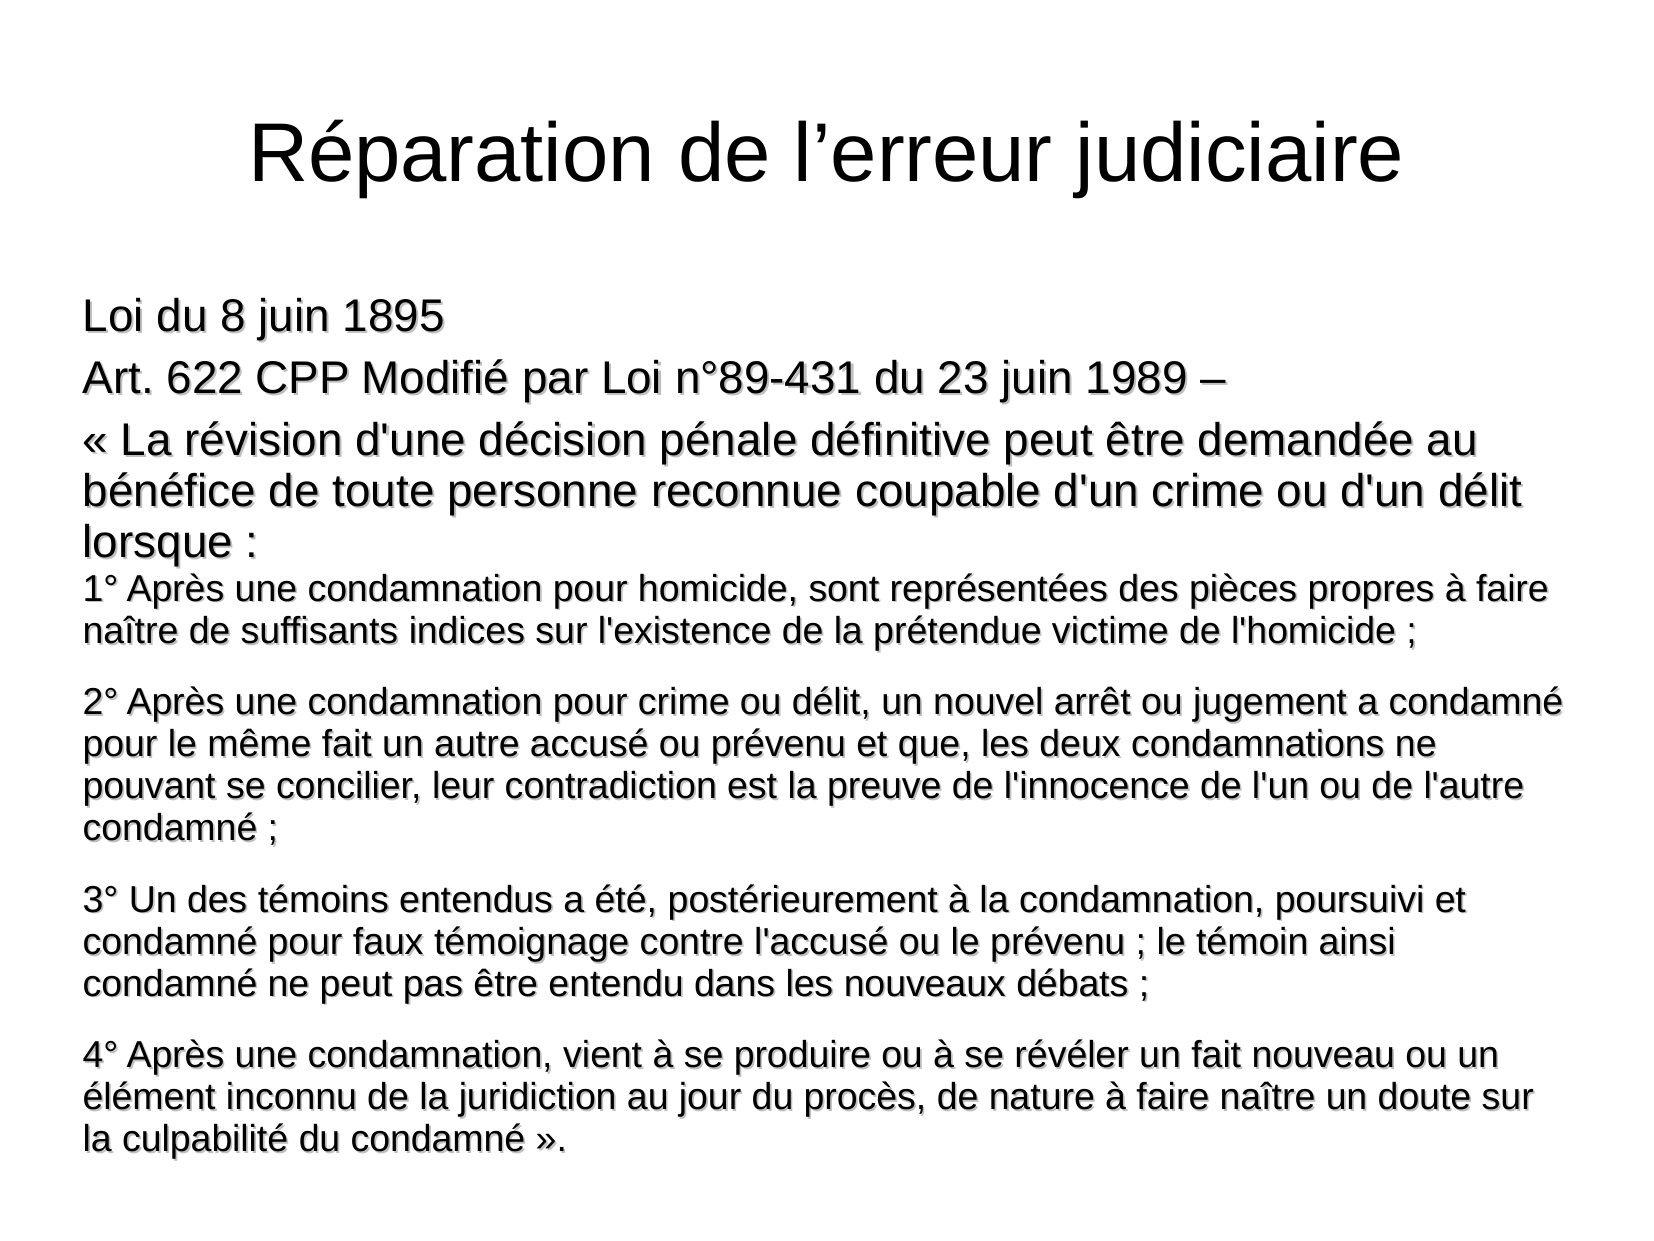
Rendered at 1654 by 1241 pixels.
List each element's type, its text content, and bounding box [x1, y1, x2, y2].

title Réparation de l’erreur judiciaire [82, 49, 1571, 257]
list Loi du 8 juin 1895 Art. 622 CPP Modifié par Loi n°89-431 du 23 juin 1989 – « La révision d'une décision pénale définitive peut être demandée au bénéfice de toute personne reconnue coupable d'un crime ou d'un délit lorsque : 1° Après une condamnation pour homicide, sont représentées des pièces propres à faire naître de suffisants indices sur l'existence de la prétendue victime de l'homicide ; 2° Après une condamnation pour crime ou délit, un nouvel arrêt ou jugement a condamné pour le même fait un autre accusé ou prévenu et que, les deux condamnations ne pouvant se concilier, leur contradiction est la preuve de l'innocence de l'un ou de l'autre condamné ; 3° Un des témoins entendus a été, postérieurement à la condamnation, poursuivi et condamné pour faux témoignage contre l'accusé ou le prévenu ; le témoin ainsi condamné ne peut pas être entendu dans les nouveaux débats ; 4° Après une condamnation, vient à se produire ou à se révéler un fait nouveau ou un élément inconnu de la juridiction au jour du procès, de nature à faire naître un doute sur la culpabilité du condamné ». [82, 290, 1571, 1010]
